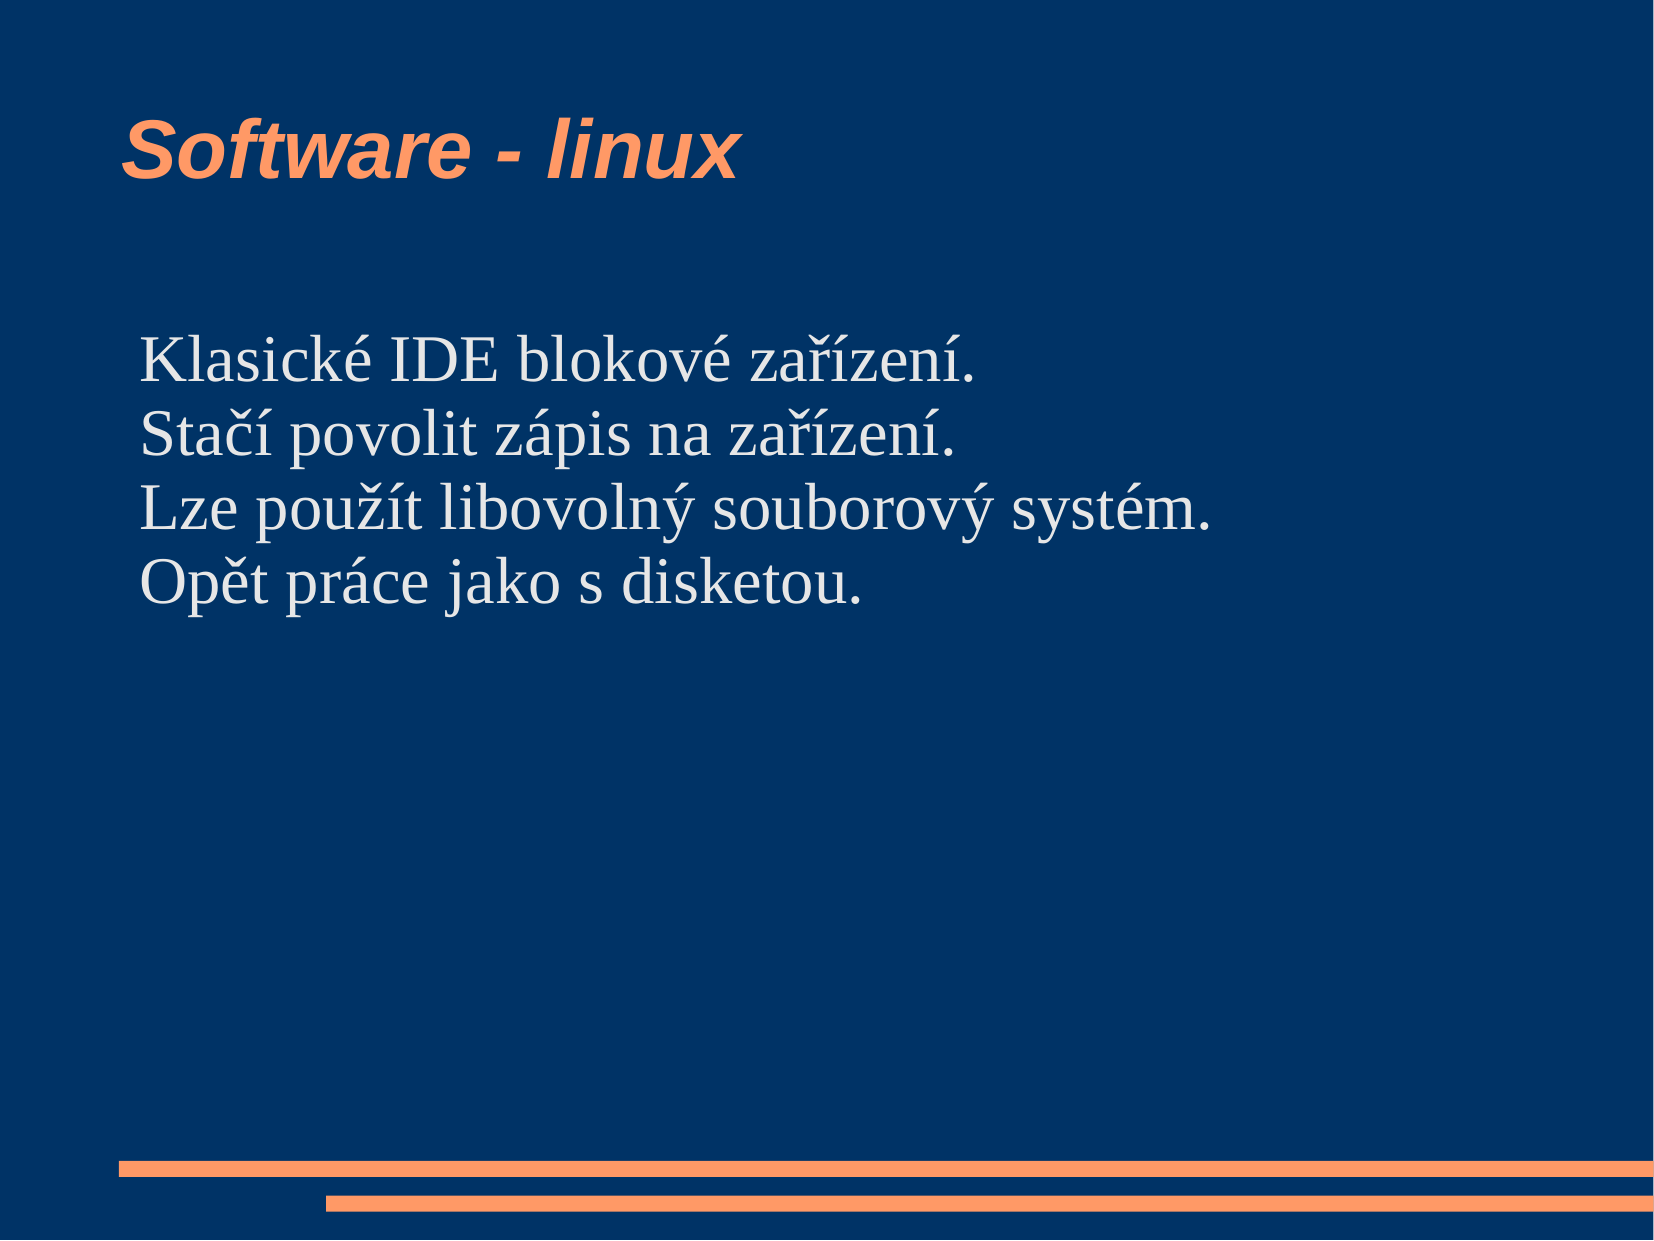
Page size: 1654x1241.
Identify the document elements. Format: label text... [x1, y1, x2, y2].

list Klasické IDE blokové zařízení. Stačí povolit zápis na zařízení. Lze použít libovolný souborový systém. Opět práce jako s disketou. [121, 322, 1561, 1133]
title Software - linux [121, 46, 1534, 254]
